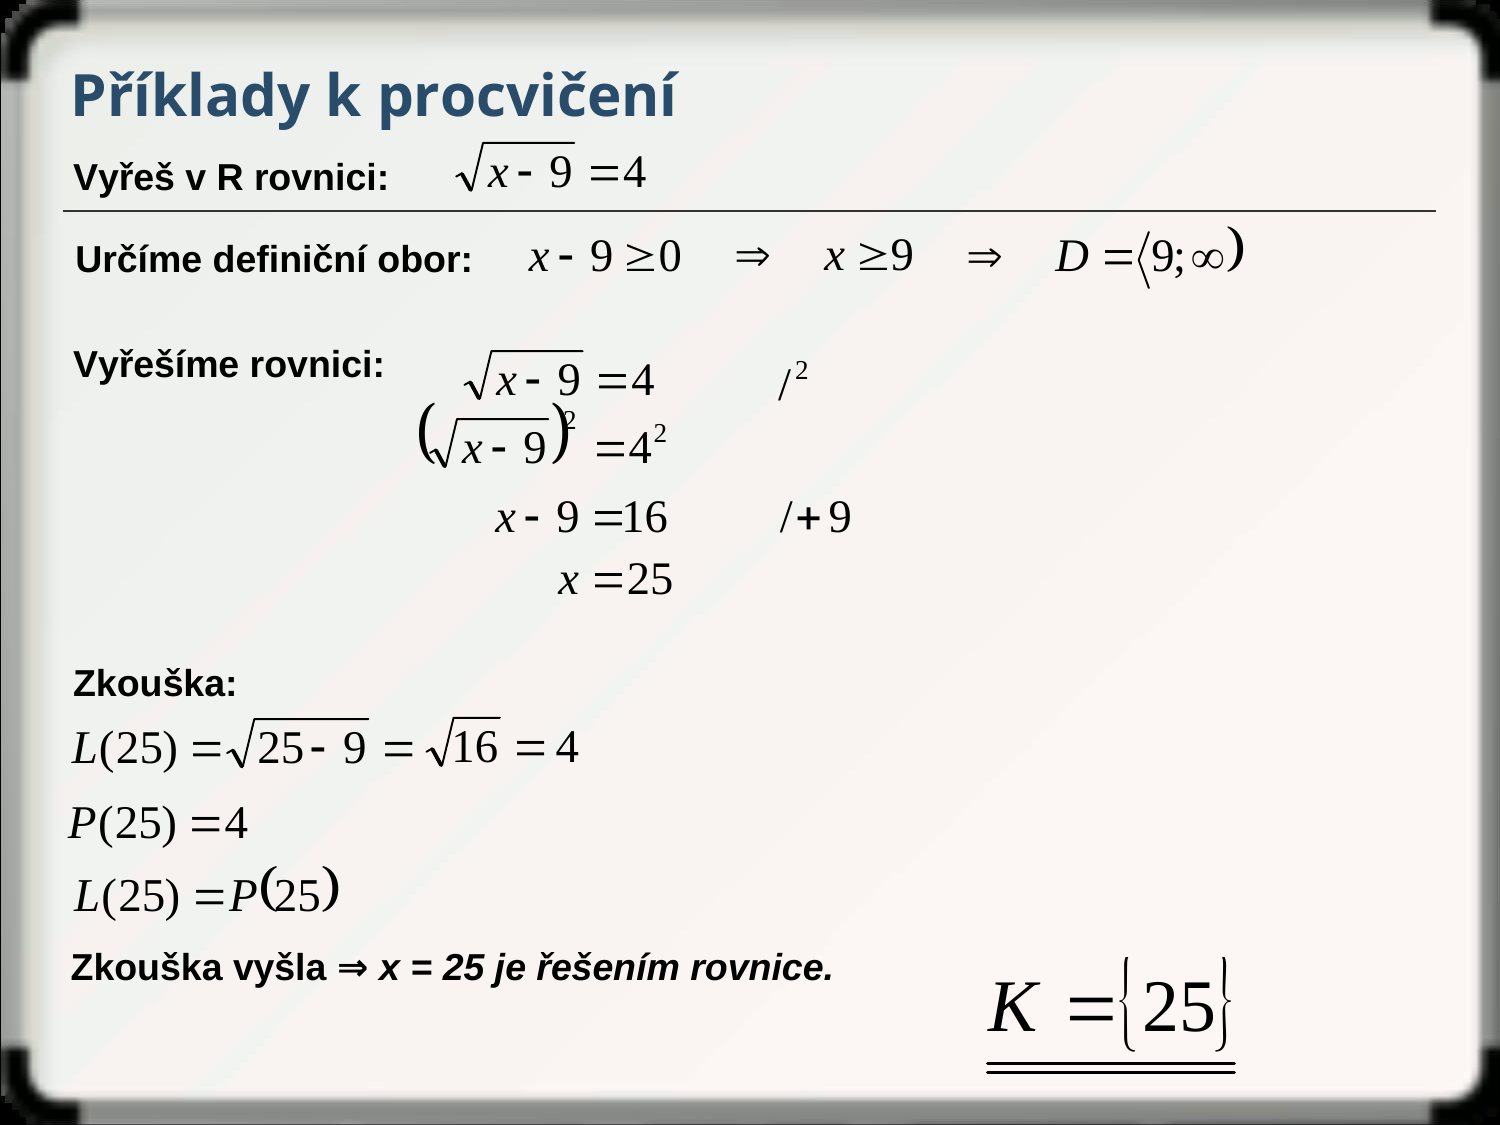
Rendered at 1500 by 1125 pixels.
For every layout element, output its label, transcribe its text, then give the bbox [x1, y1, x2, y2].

text_box Určíme definiční obor: [60, 209, 1412, 305]
chart [548, 729, 588, 770]
chart [417, 729, 547, 779]
text_box Zkouška: [58, 634, 1410, 729]
chart [410, 411, 675, 484]
chart [447, 132, 654, 203]
text_box Příklady k procvičení [55, 54, 1391, 149]
text_box Vyřešíme rovnici: [58, 315, 1410, 411]
chart [772, 489, 858, 544]
chart [975, 957, 1253, 1087]
text_box Vyřeš v R rovnici: [58, 128, 1410, 223]
text_box Zkouška vyšla ⇒ x = 25 je řešením rovnice. [55, 918, 851, 1013]
picture [0, 0, 1500, 1125]
chart [63, 729, 416, 784]
chart [486, 489, 677, 544]
chart [65, 864, 340, 918]
chart [549, 552, 682, 607]
chart [59, 795, 256, 858]
